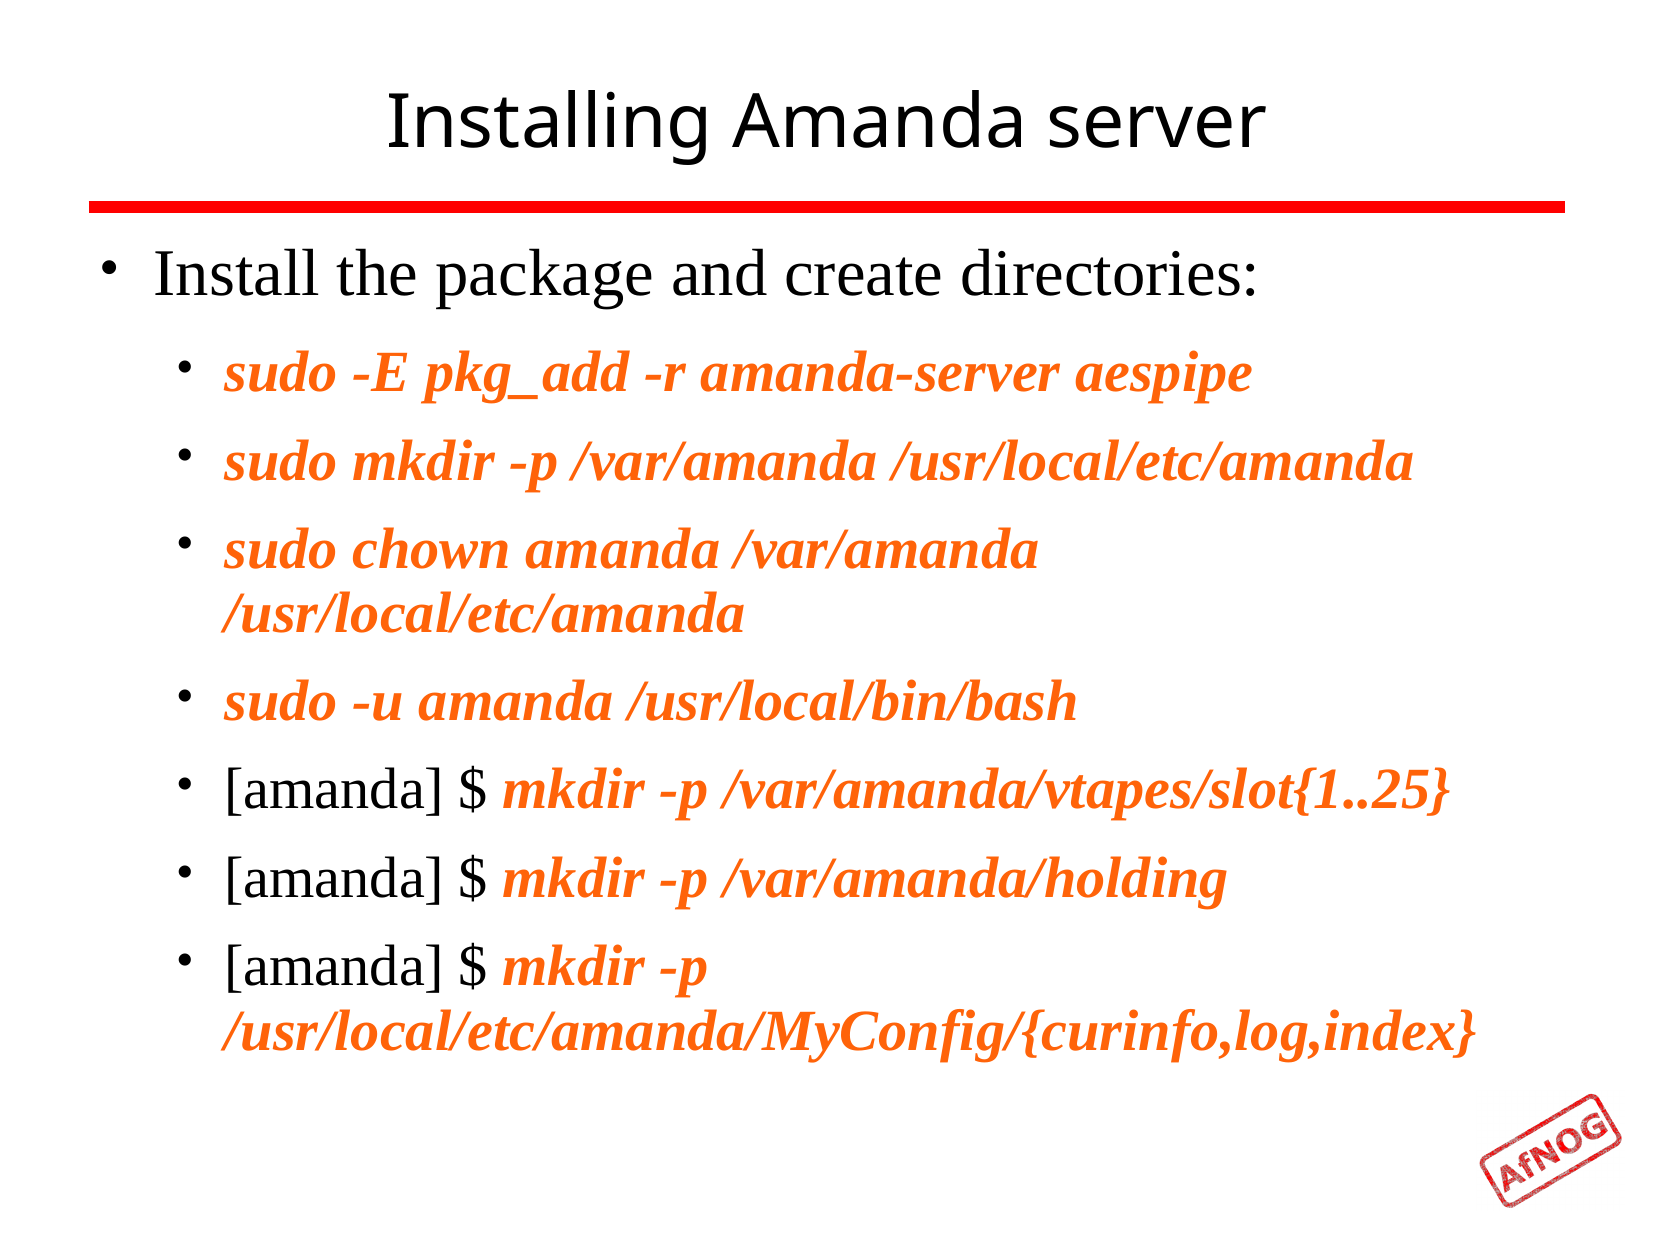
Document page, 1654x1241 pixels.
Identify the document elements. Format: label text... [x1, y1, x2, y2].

picture [1476, 1090, 1625, 1211]
list Install the package and create directories: sudo -E pkg_add -r amanda-server aespipe sudo mkdir -p /var/amanda /usr/local/etc/amanda sudo chown amanda /var/amanda /usr/local/etc/amanda sudo -u amanda /usr/local/bin/bash [amanda] $ mkdir -p /var/amanda/vtapes/slot{1..25} [amanda] $ mkdir -p /var/amanda/holding [amanda] $ mkdir -p /usr/local/etc/amanda/MyConfig/{curinfo,log,index} [82, 236, 1571, 1123]
title Installing Amanda server [88, 29, 1565, 207]
